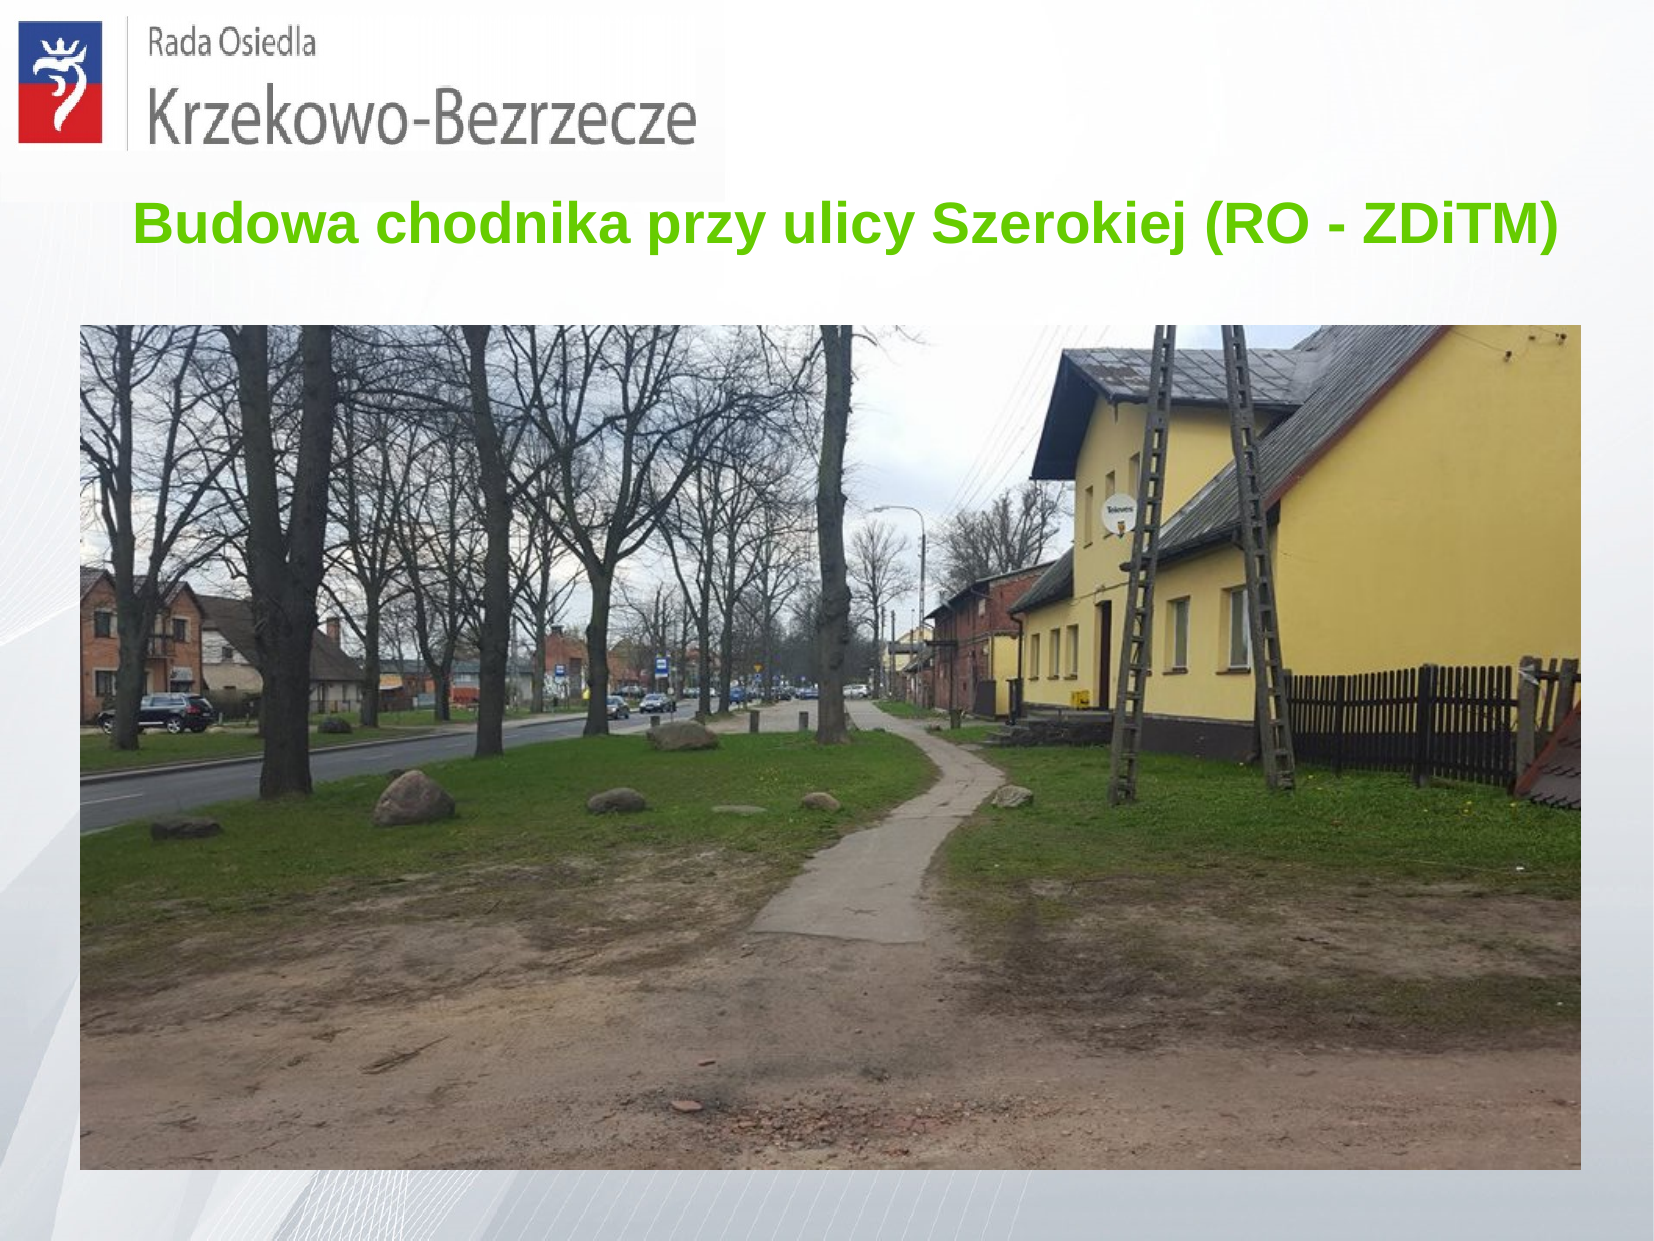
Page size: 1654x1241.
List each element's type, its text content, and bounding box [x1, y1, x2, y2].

title Budowa chodnika przy ulicy Szerokiej (RO - ZDiTM) [85, 119, 1574, 325]
picture [0, 0, 1654, 1241]
